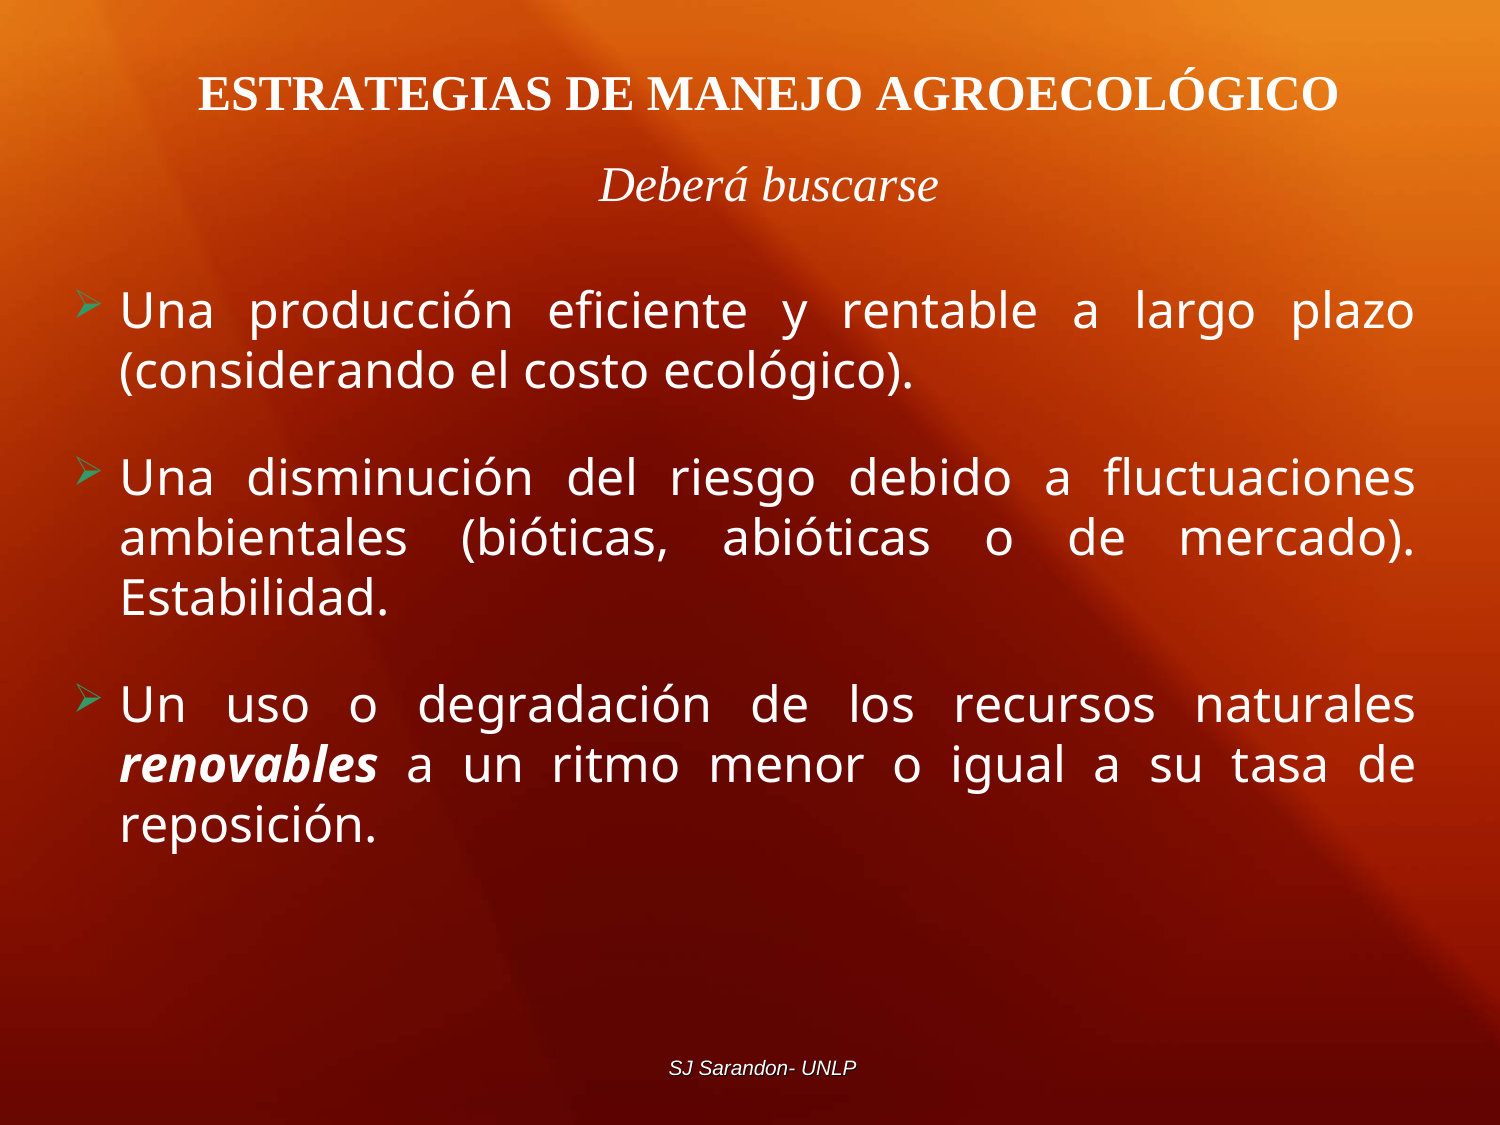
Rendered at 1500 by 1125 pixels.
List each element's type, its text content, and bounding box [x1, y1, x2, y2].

picture [0, 0, 1500, 1125]
text_box SJ Sarandon- UNLP [524, 1009, 1000, 1088]
text_box Una producción eficiente y rentable a largo plazo (considerando el costo ecológico). Una disminución del riesgo debido a fluctuaciones ambientales (bióticas, abióticas o de mercado). Estabilidad. Un uso o degradación de los recursos naturales renovables a un ritmo menor o igual a su tasa de reposición. [58, 271, 1432, 861]
text_box ESTRATEGIAS DE MANEJO AGROECOLÓGICO Deberá buscarse [94, 52, 1445, 220]
